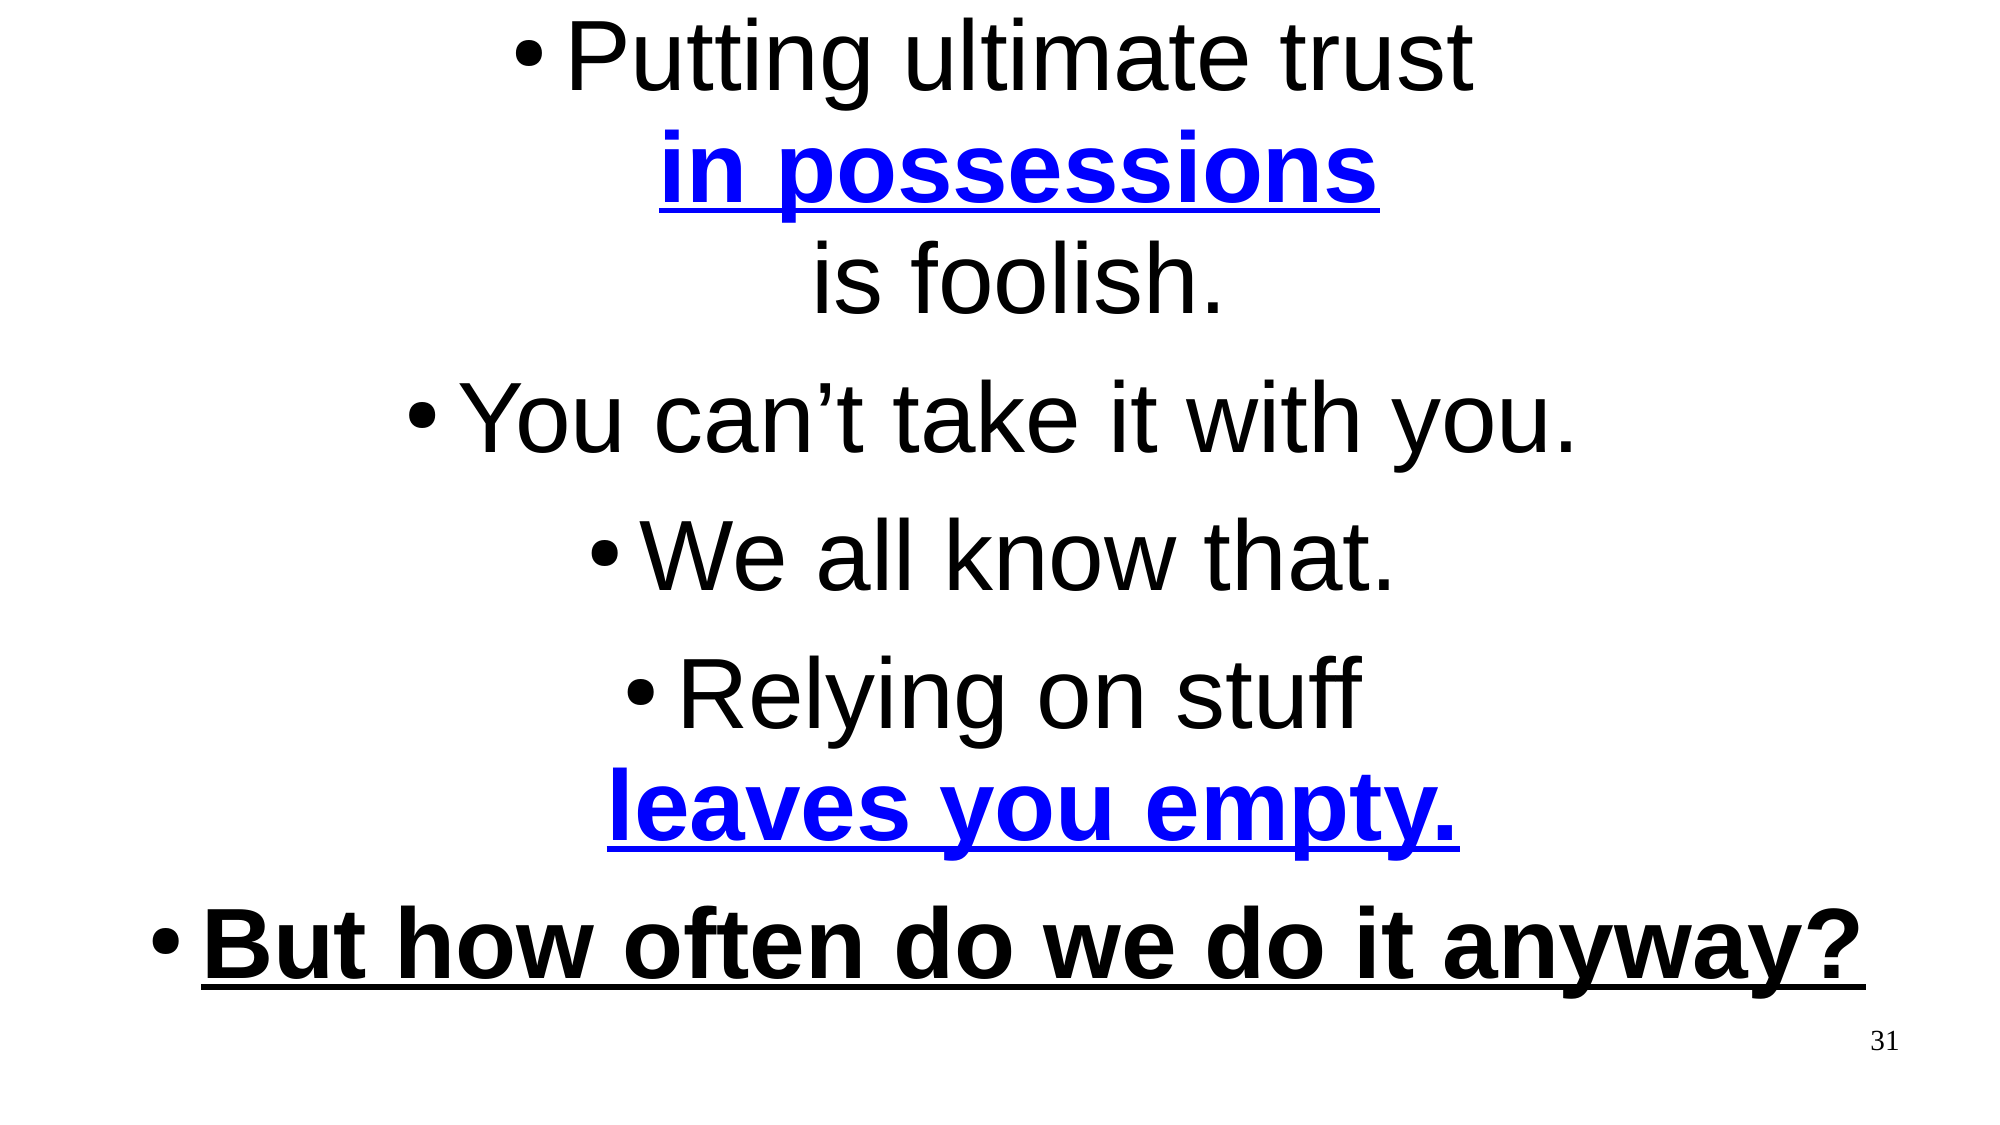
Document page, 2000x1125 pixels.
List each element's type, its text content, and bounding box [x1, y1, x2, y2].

list Putting ultimate trust in possessions is foolish. You can’t take it with you. We all know that. Relying on stuff leaves you empty. But how often do we do it anyway? [0, 0, 1996, 1123]
